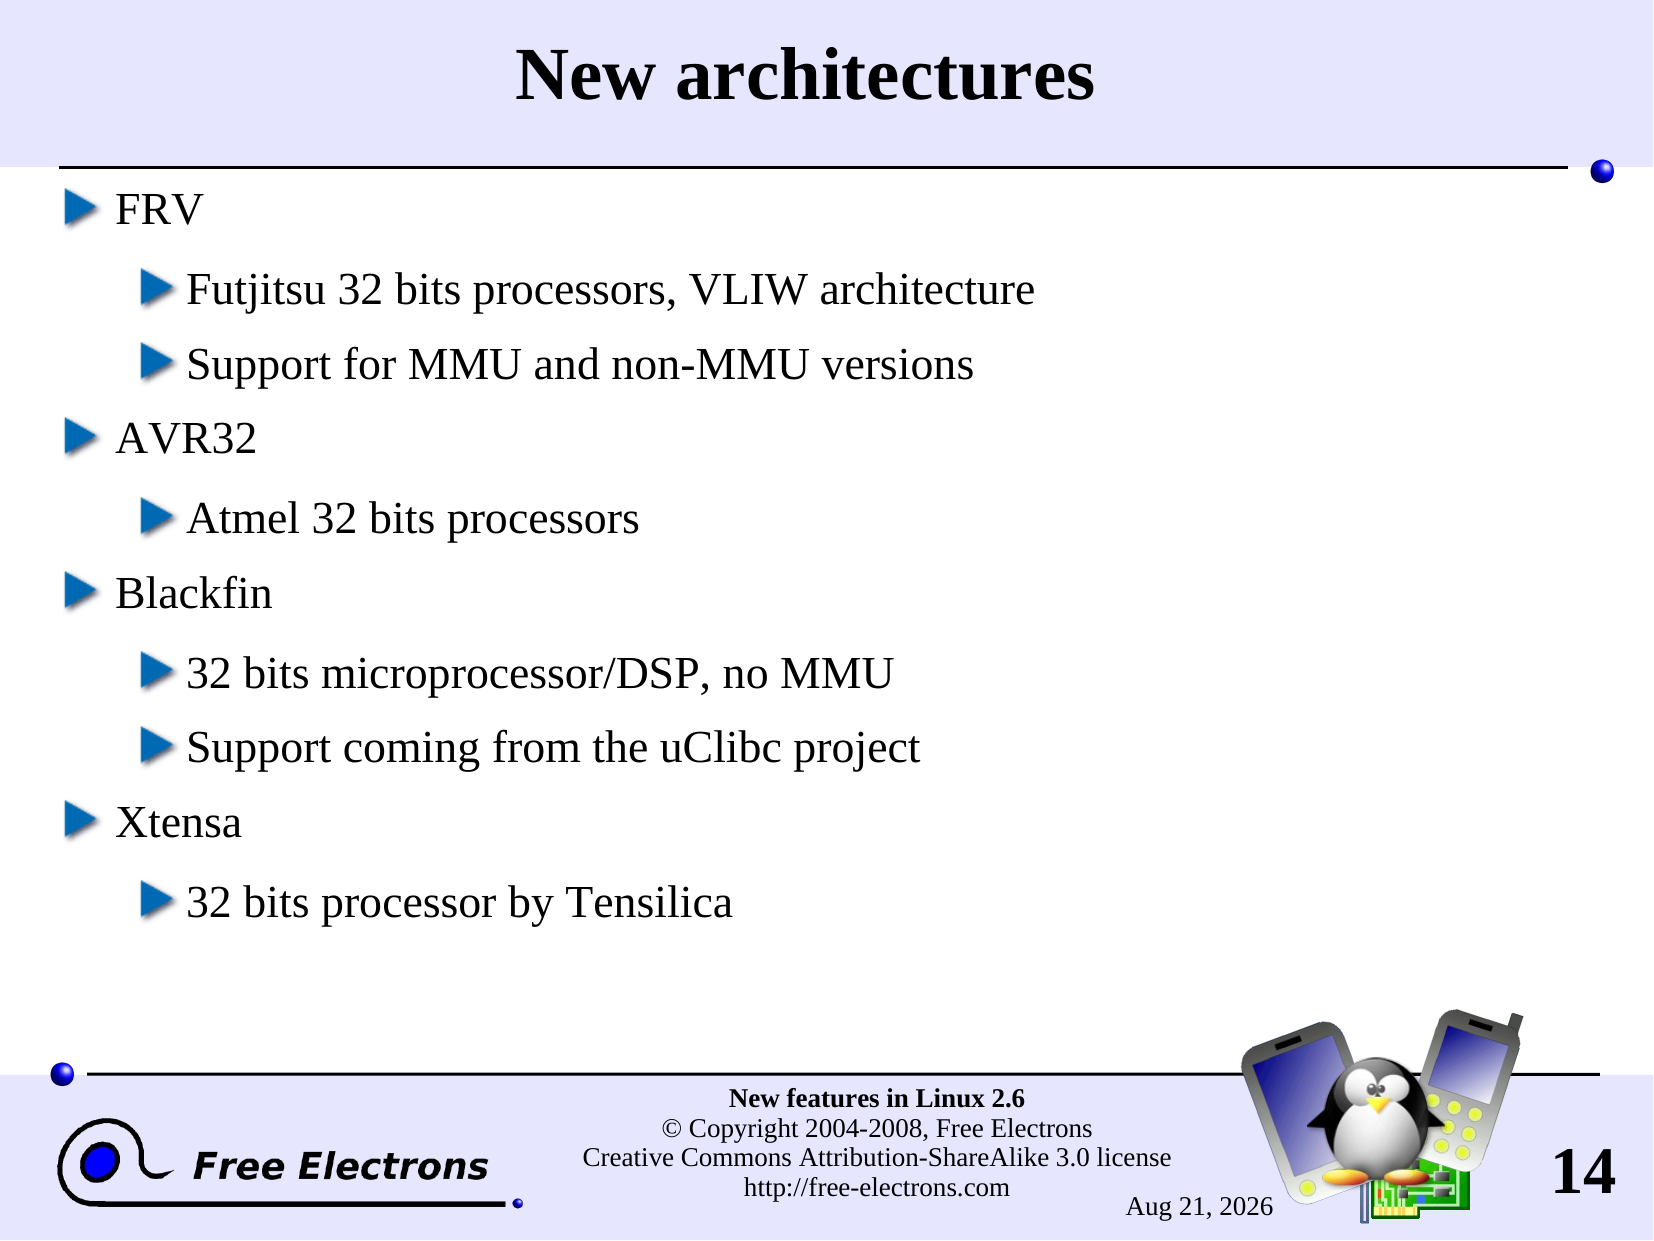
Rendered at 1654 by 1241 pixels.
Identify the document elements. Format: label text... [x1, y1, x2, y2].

title New architectures [60, 25, 1551, 124]
list FRV Futjitsu 32 bits processors, VLIW architecture Support for MMU and non-MMU versions AVR32 Atmel 32 bits processors Blackfin 32 bits microprocessor/DSP, no MMU Support coming from the uClibc project Xtensa 32 bits processor by Tensilica [44, 183, 1536, 1034]
picture [1225, 1034, 1532, 1241]
picture [50, 1107, 527, 1216]
